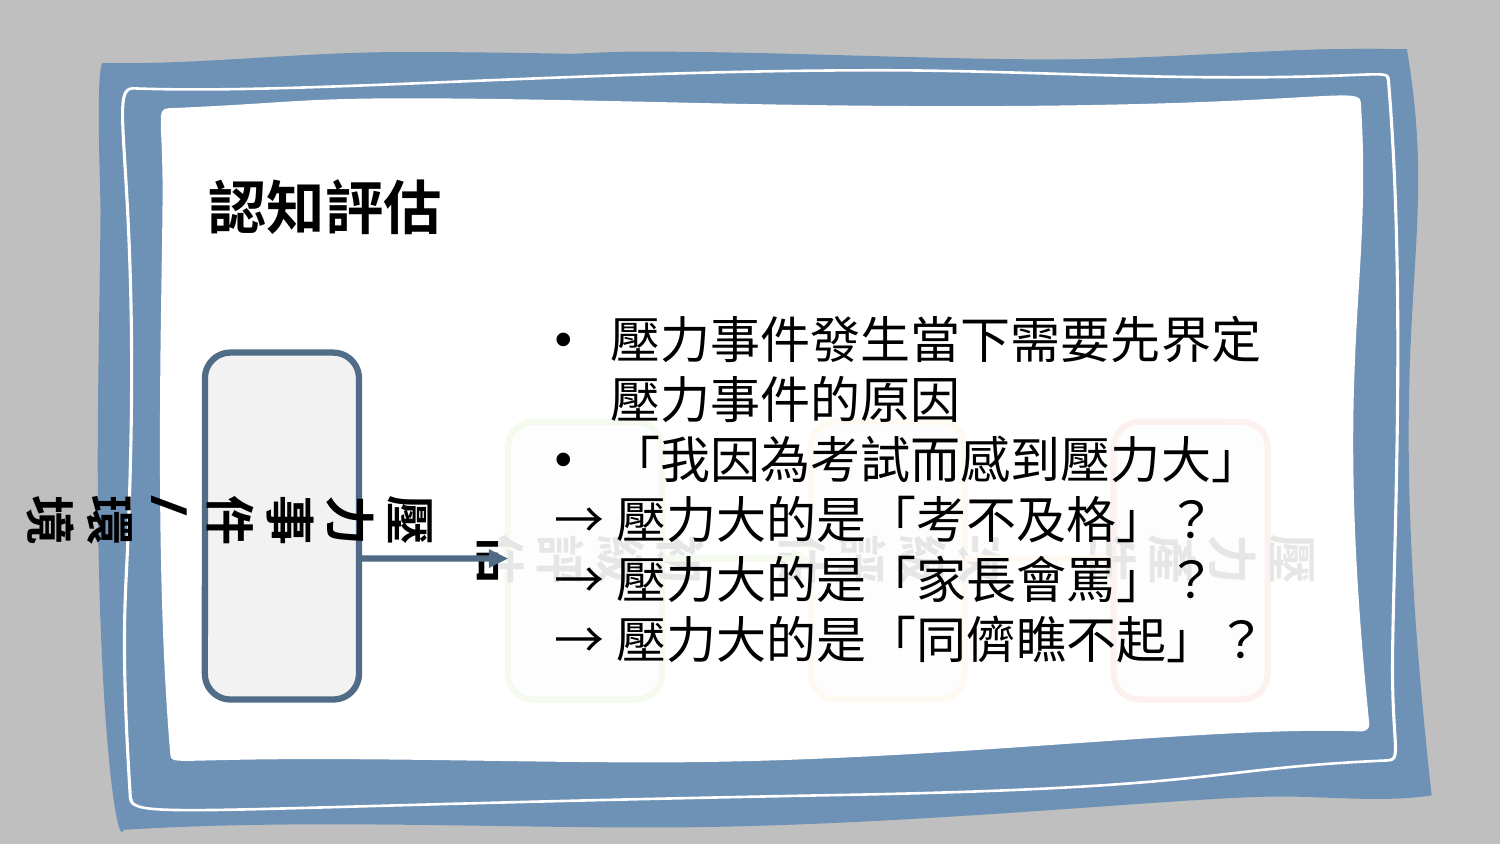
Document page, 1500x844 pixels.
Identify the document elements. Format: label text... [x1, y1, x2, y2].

text_box [97, 48, 1432, 833]
text_box 壓力事件/環境 [235, 359, 327, 693]
text_box 認知評估 [194, 128, 486, 249]
text_box 壓力事件發生當下需要先界定壓力事件的原因 「我因為考試而感到壓力大」 →壓力大的是「考不及格」？ →壓力大的是「家長會罵」？ →壓力大的是「同儕瞧不起」？ [539, 301, 1314, 677]
